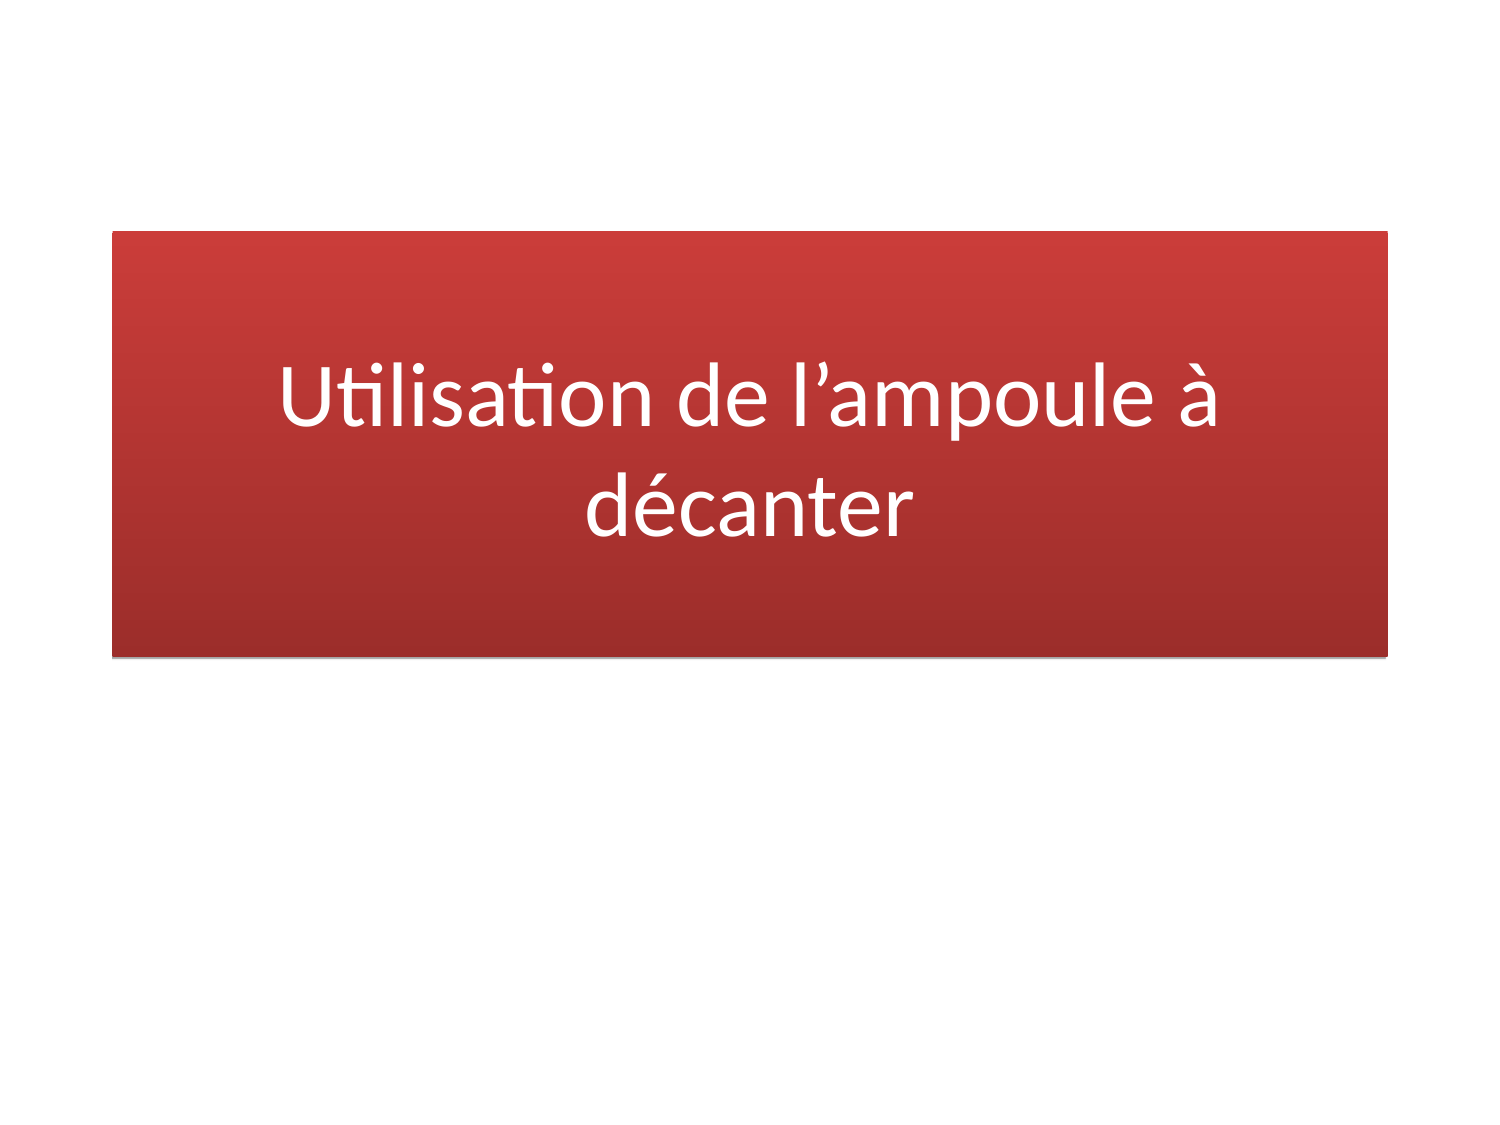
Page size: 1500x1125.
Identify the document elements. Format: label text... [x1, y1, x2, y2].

title Utilisation de l’ampoule à décanter [112, 231, 1388, 657]
